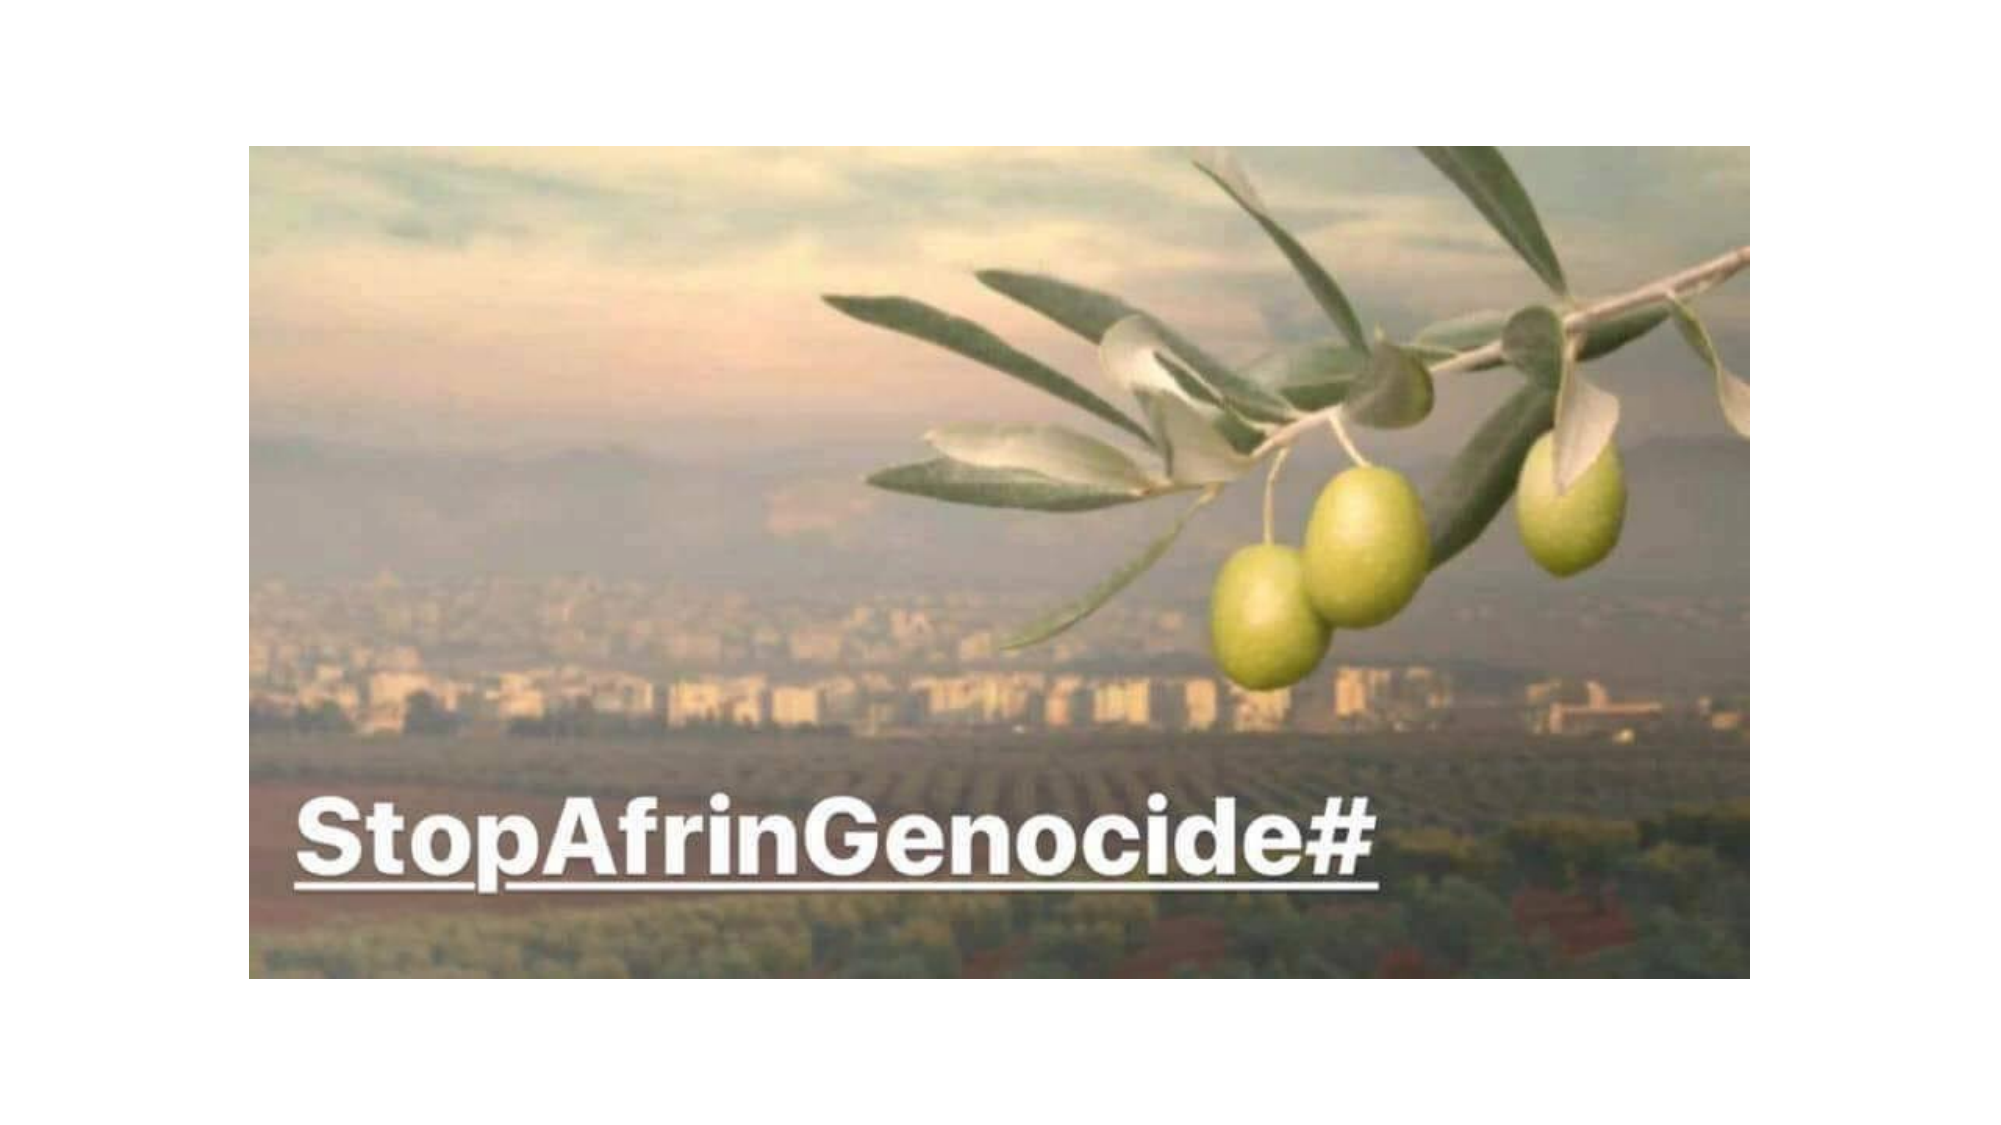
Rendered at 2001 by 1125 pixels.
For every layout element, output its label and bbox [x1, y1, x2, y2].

picture [249, 146, 1750, 979]
